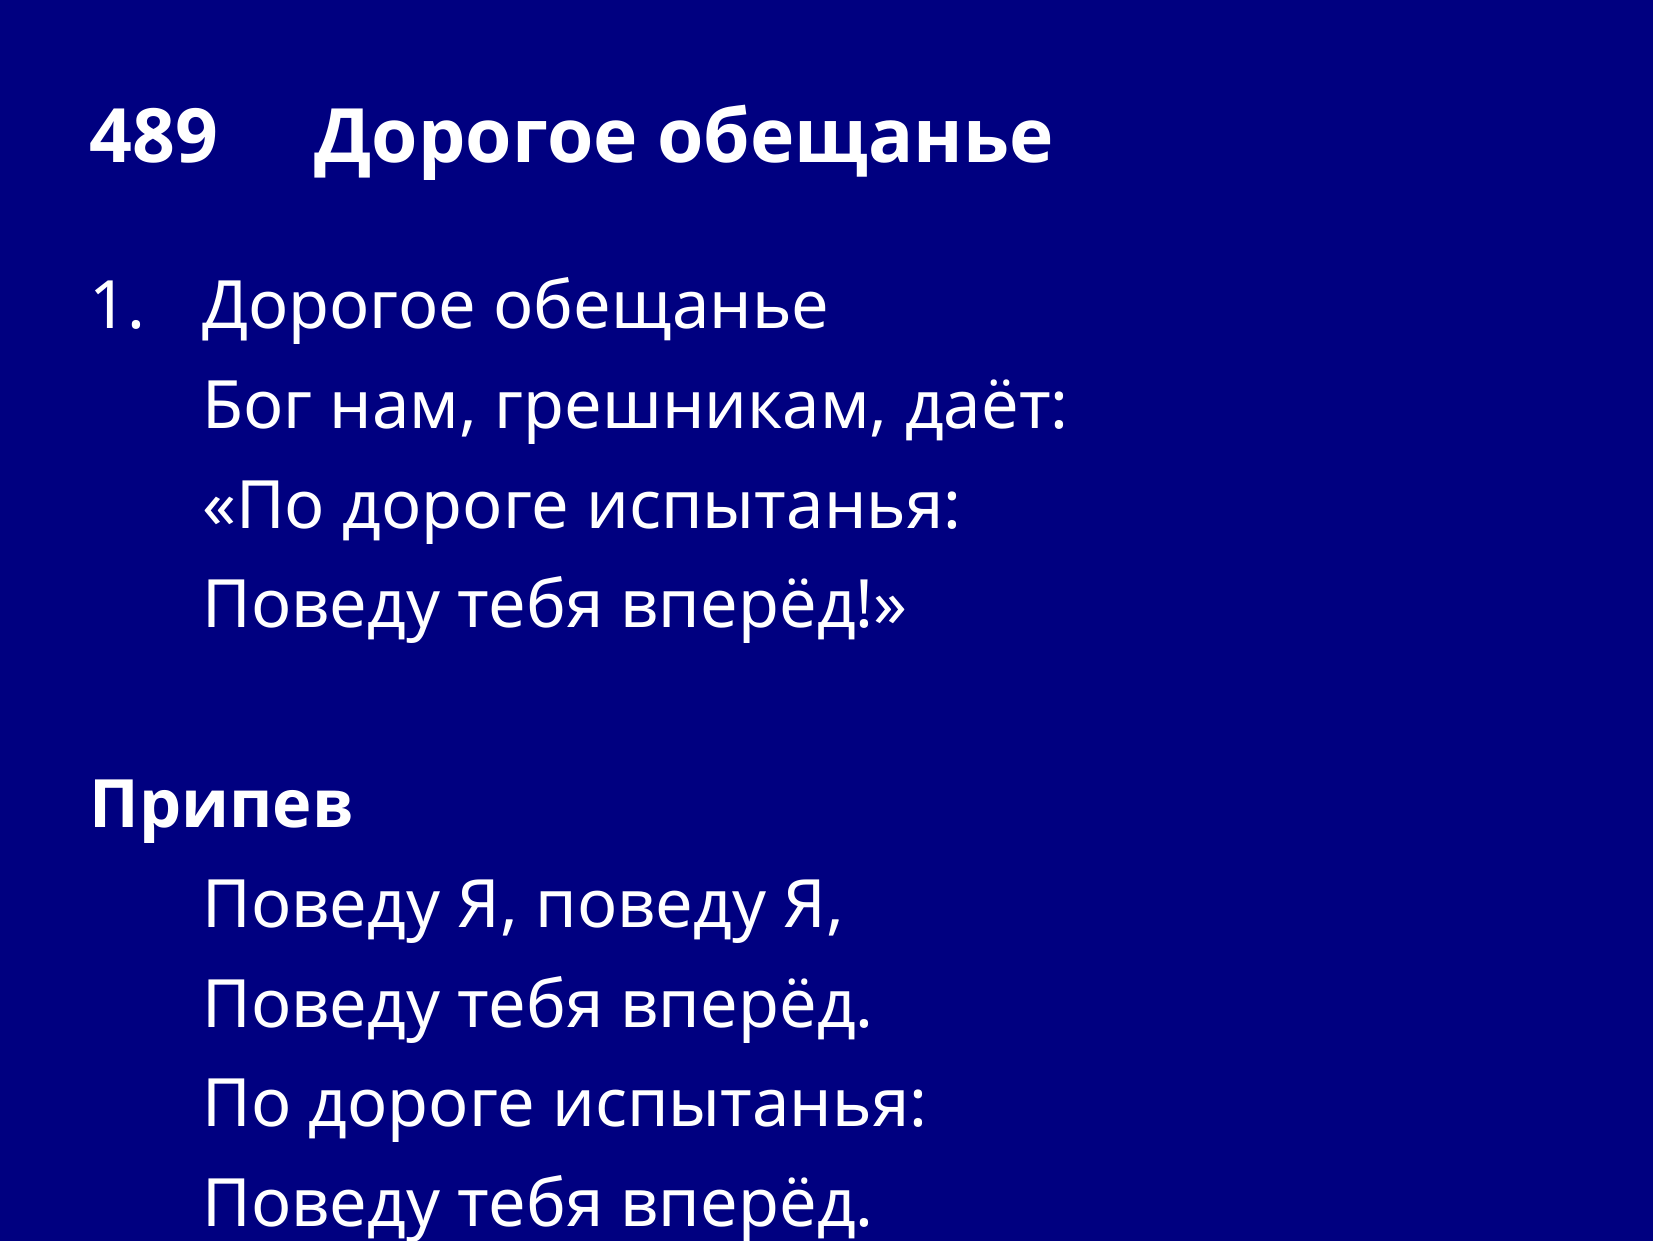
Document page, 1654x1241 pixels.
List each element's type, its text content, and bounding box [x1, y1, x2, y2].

text_box 1. Дорогое обещанье Бог нам, грешникам, даёт: «По дороге испытанья: Поведу тебя вперёд!» Припев Поведу Я, поведу Я, Поведу тебя вперёд. По дороге испытанья: Поведу тебя вперёд. [75, 188, 1576, 1163]
text_box 489 Дорогое обещанье [75, 75, 1576, 188]
